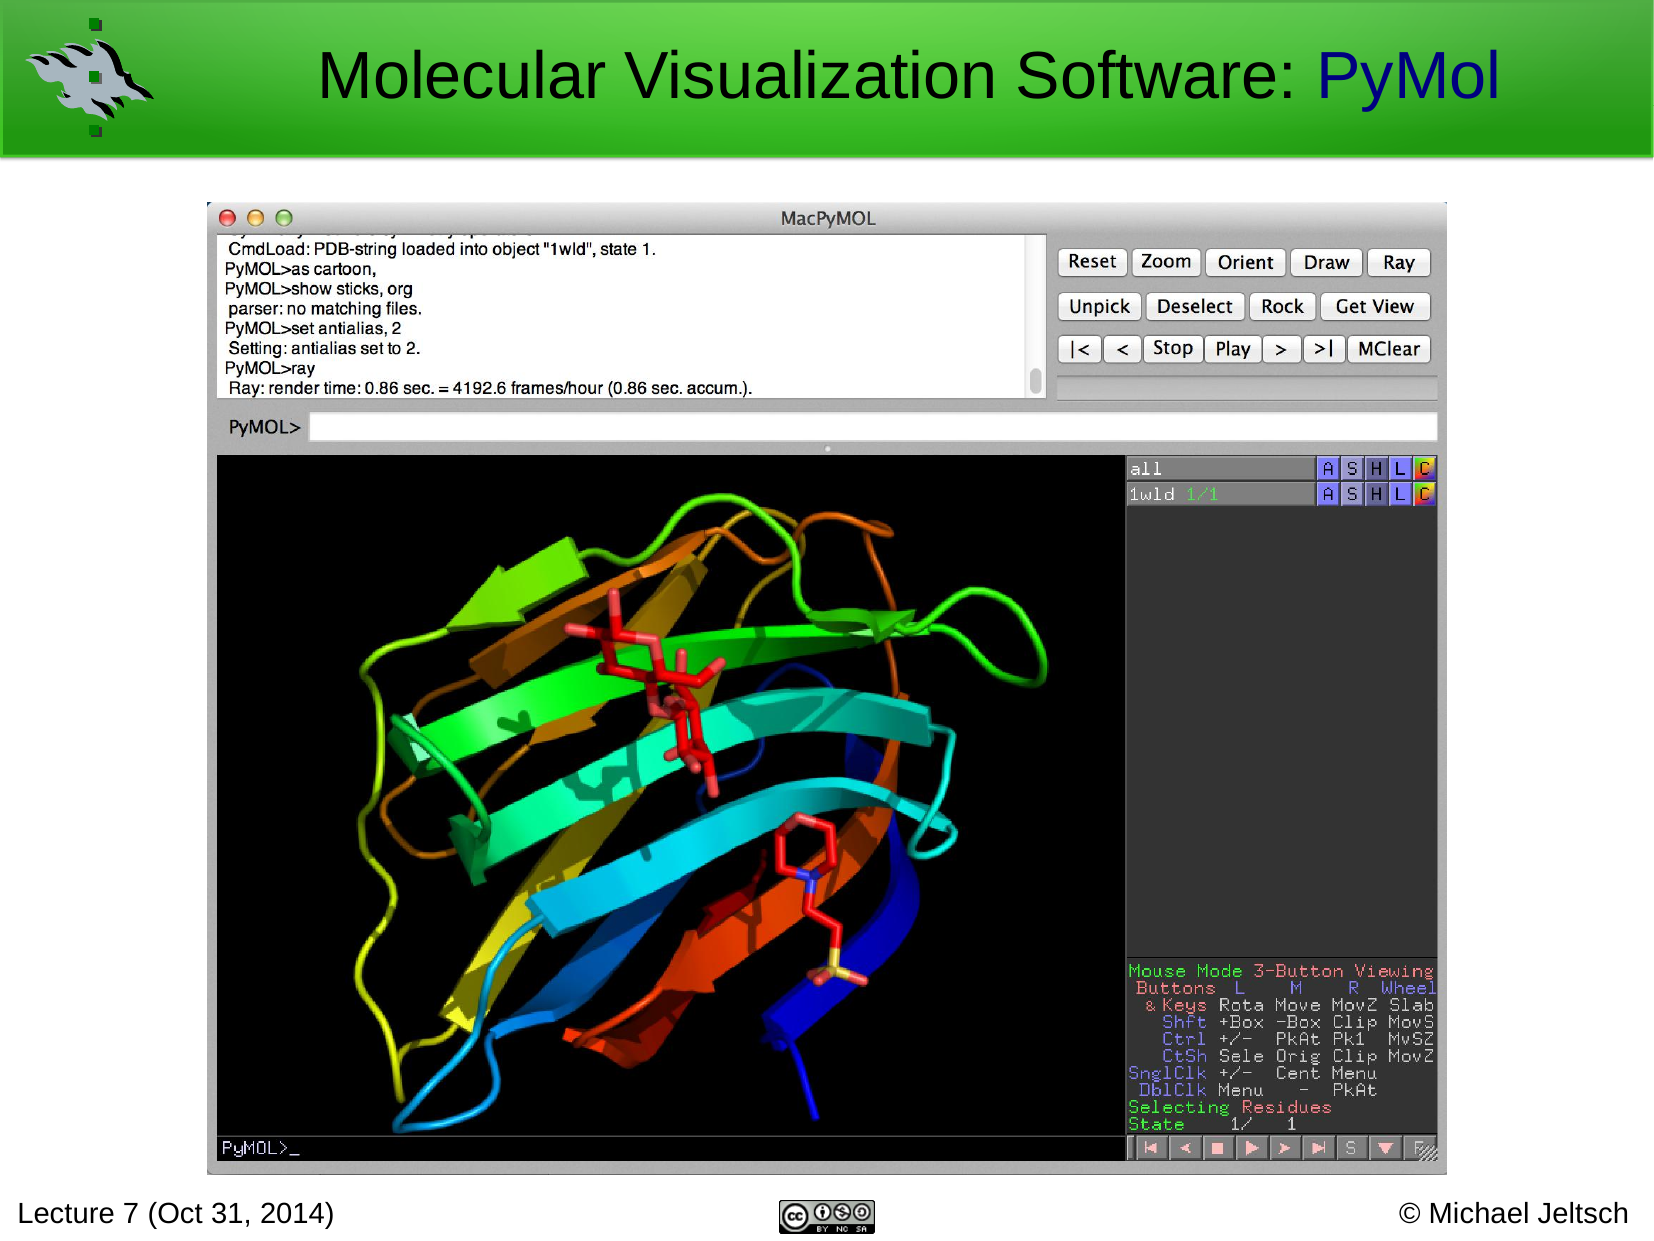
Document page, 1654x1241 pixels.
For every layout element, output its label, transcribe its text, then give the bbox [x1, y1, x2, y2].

picture [207, 202, 1447, 1175]
picture [779, 1200, 875, 1234]
title Molecular Visualization Software: PyMol [289, 30, 1531, 121]
